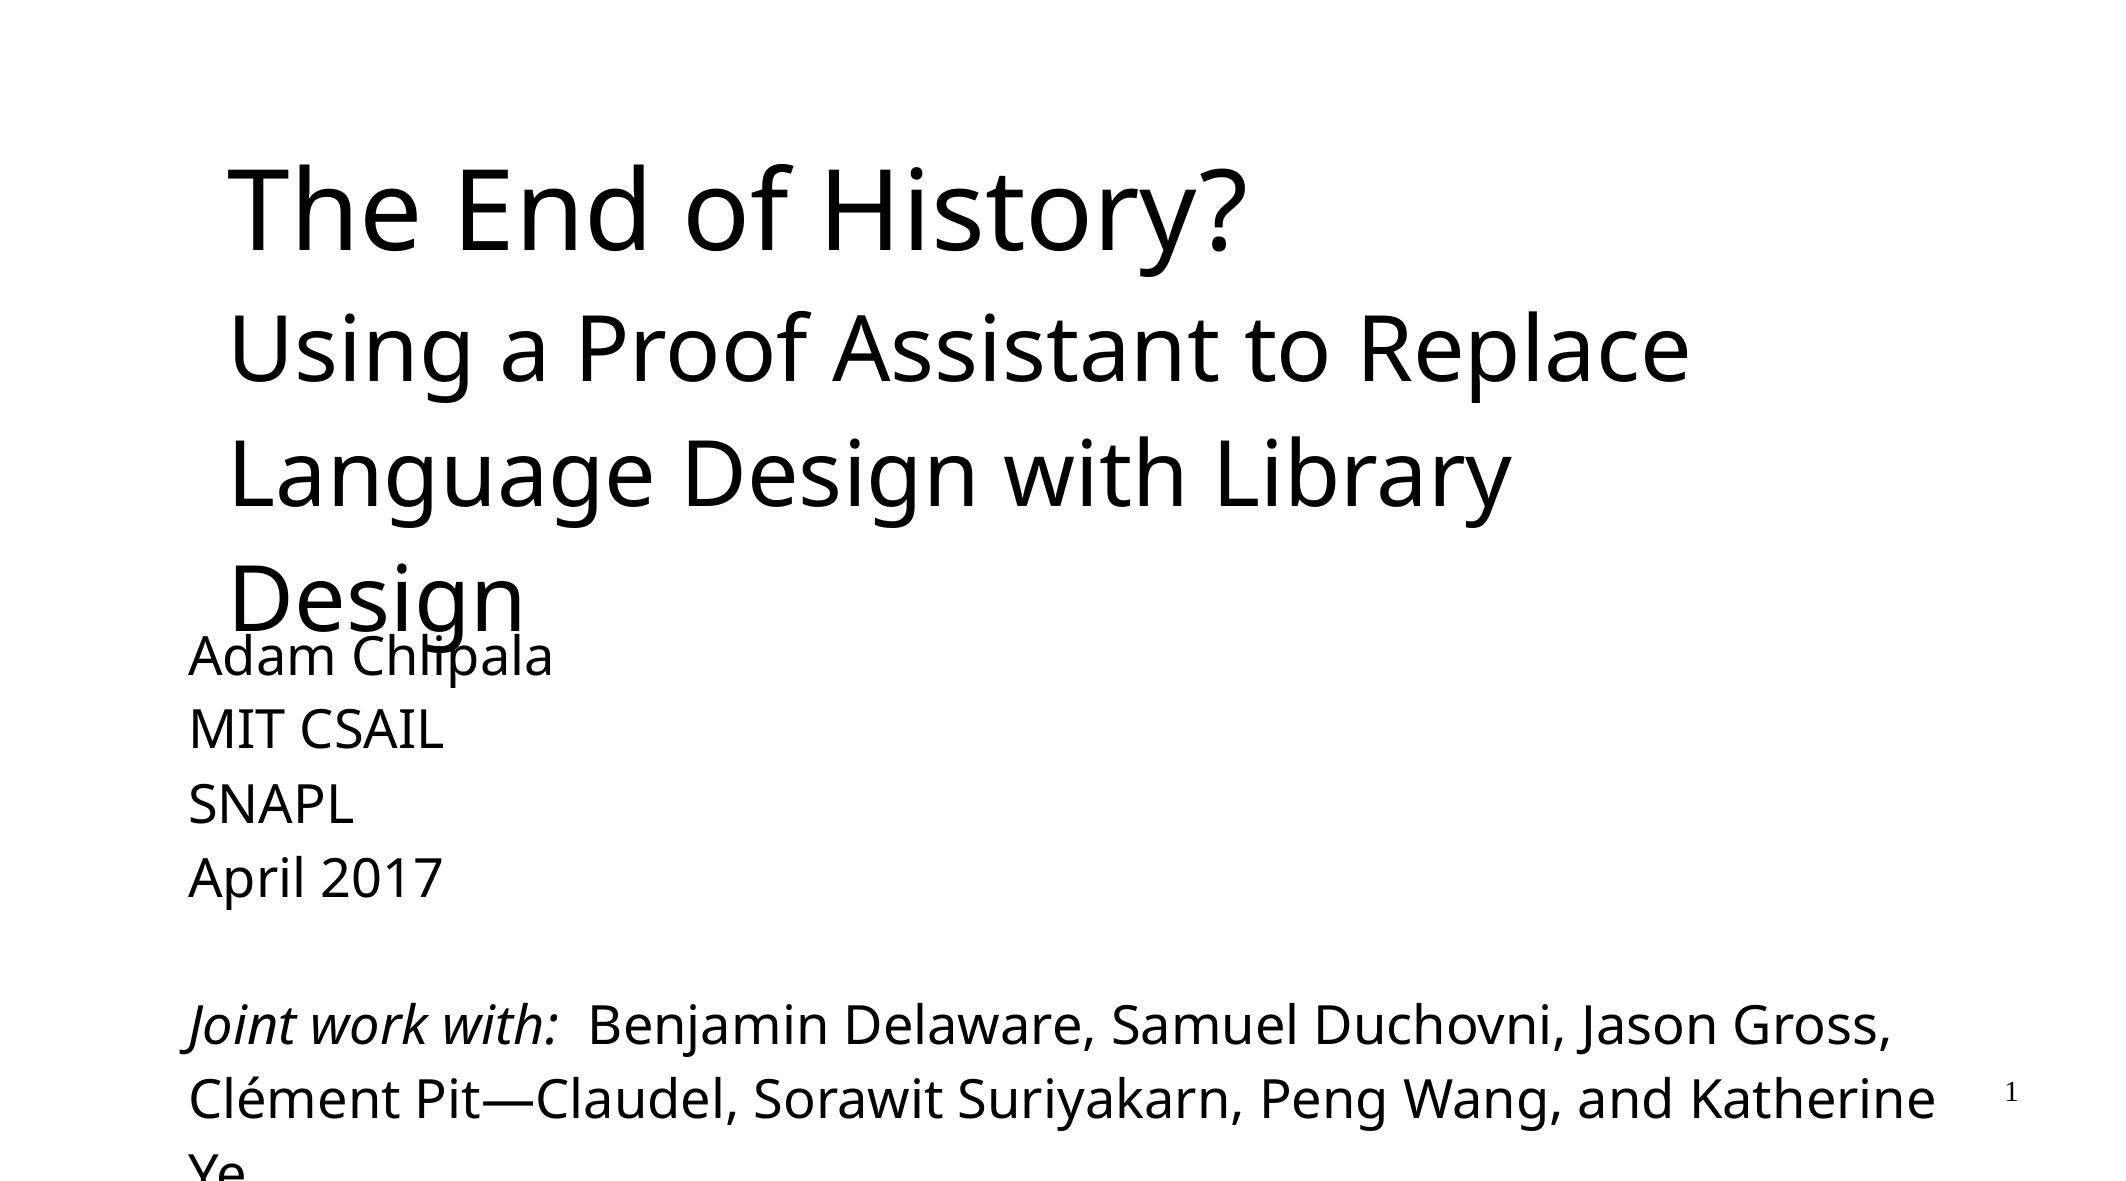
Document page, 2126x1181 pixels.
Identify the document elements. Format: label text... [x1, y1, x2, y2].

text_box The End of History? Using a Proof Assistant to Replace Language Design with Library Design [213, 122, 1842, 484]
text_box Adam Chlipala MIT CSAIL SNAPL April 2017 Joint work with: Benjamin Delaware, Samuel Duchovni, Jason Gross, Clément Pit—Claudel, Sorawit Suriyakarn, Peng Wang, and Katherine Ye [173, 609, 1971, 1069]
